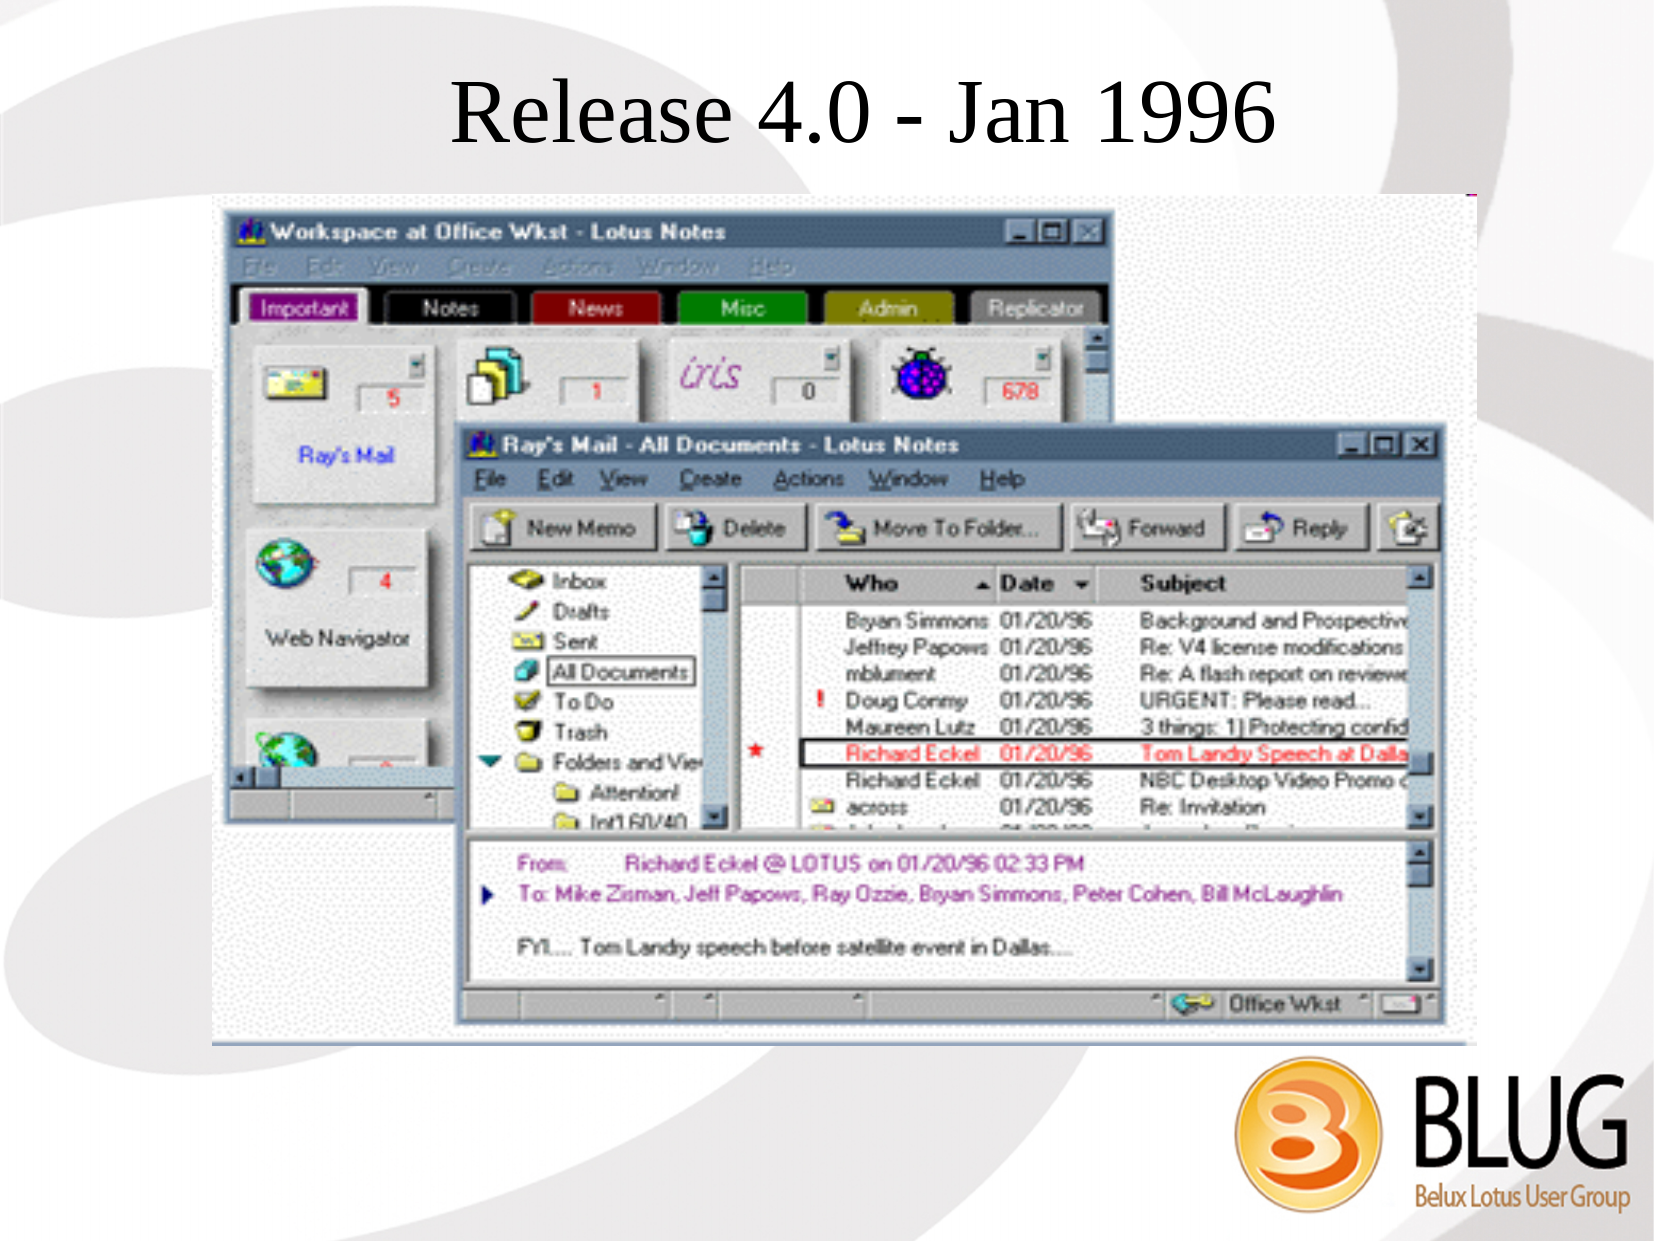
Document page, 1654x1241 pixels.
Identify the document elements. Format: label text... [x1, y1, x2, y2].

picture [0, 0, 1654, 1241]
title Release 4.0 - Jan 1996 [121, 41, 1607, 184]
